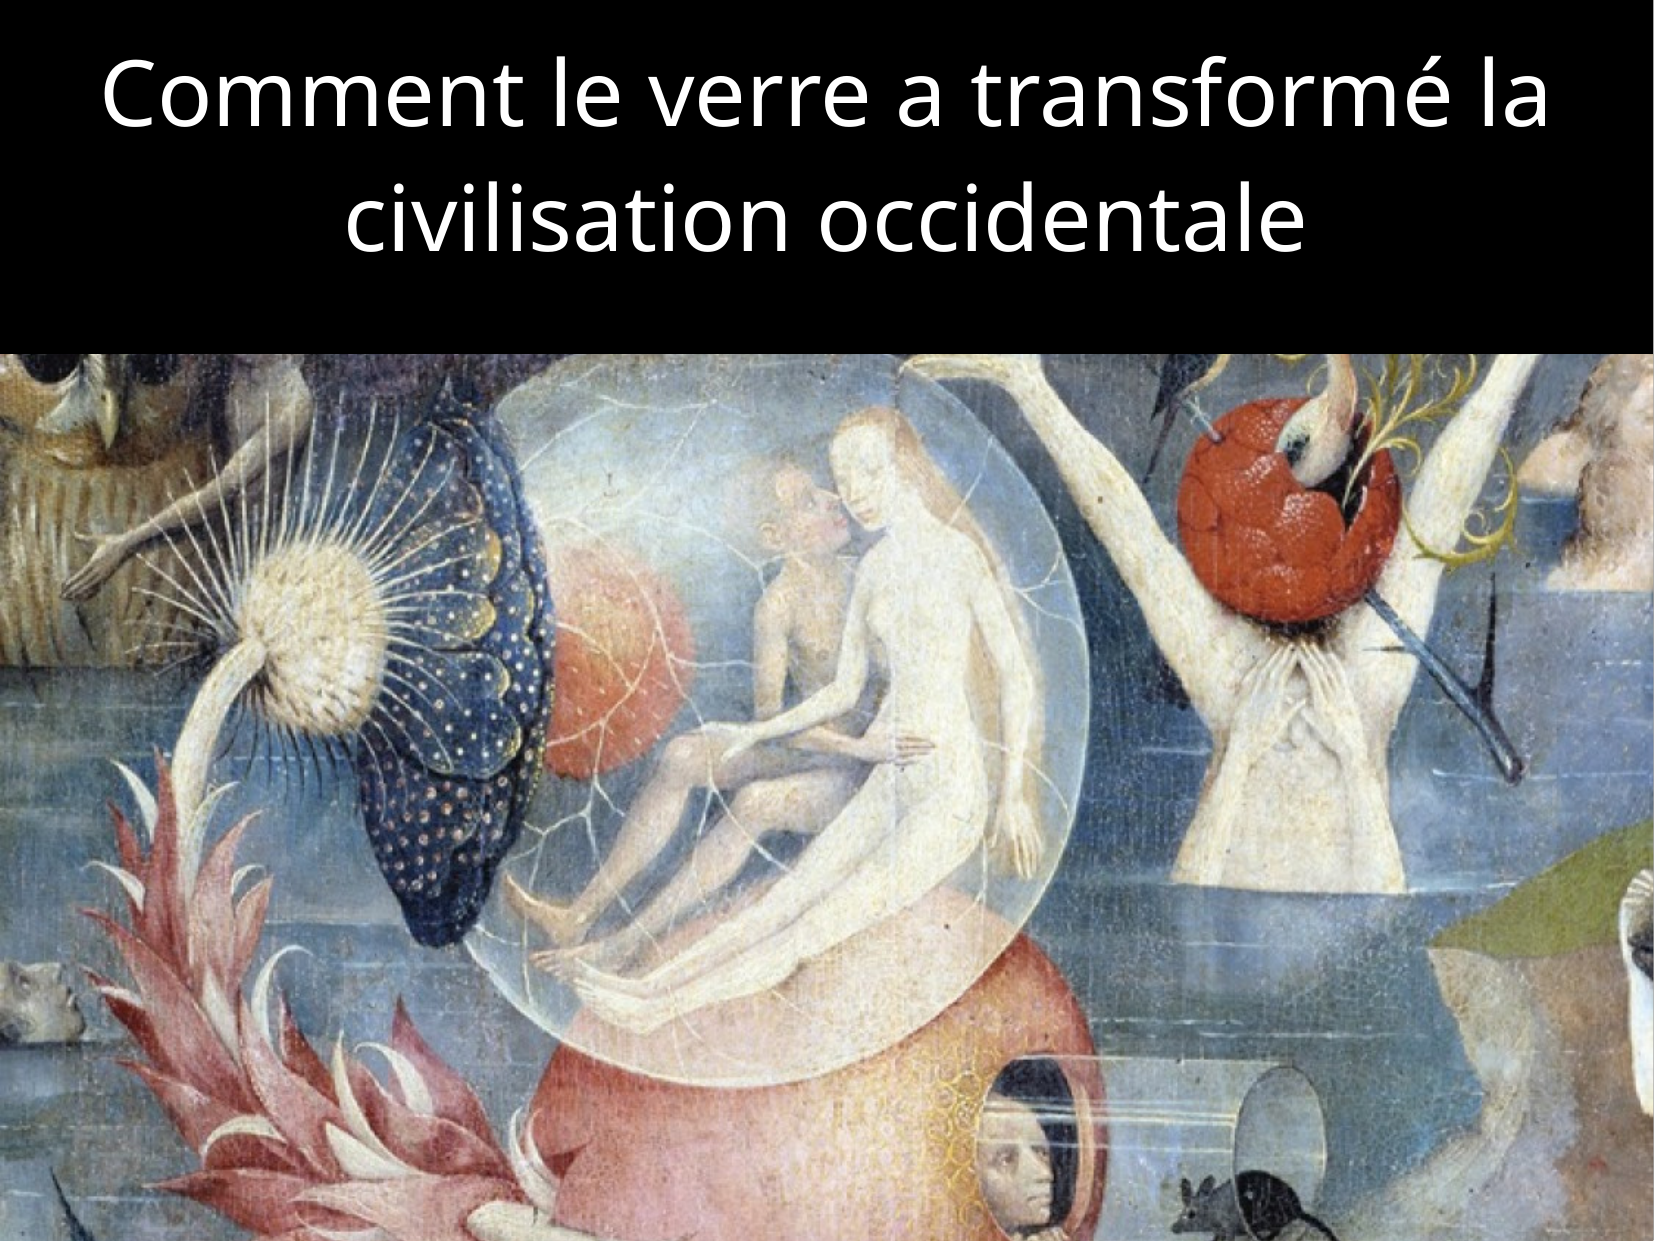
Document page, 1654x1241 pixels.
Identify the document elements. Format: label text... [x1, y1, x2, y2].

title Comment le verre a transformé la civilisation occidentale [82, 35, 1571, 271]
picture [0, 354, 1654, 1241]
